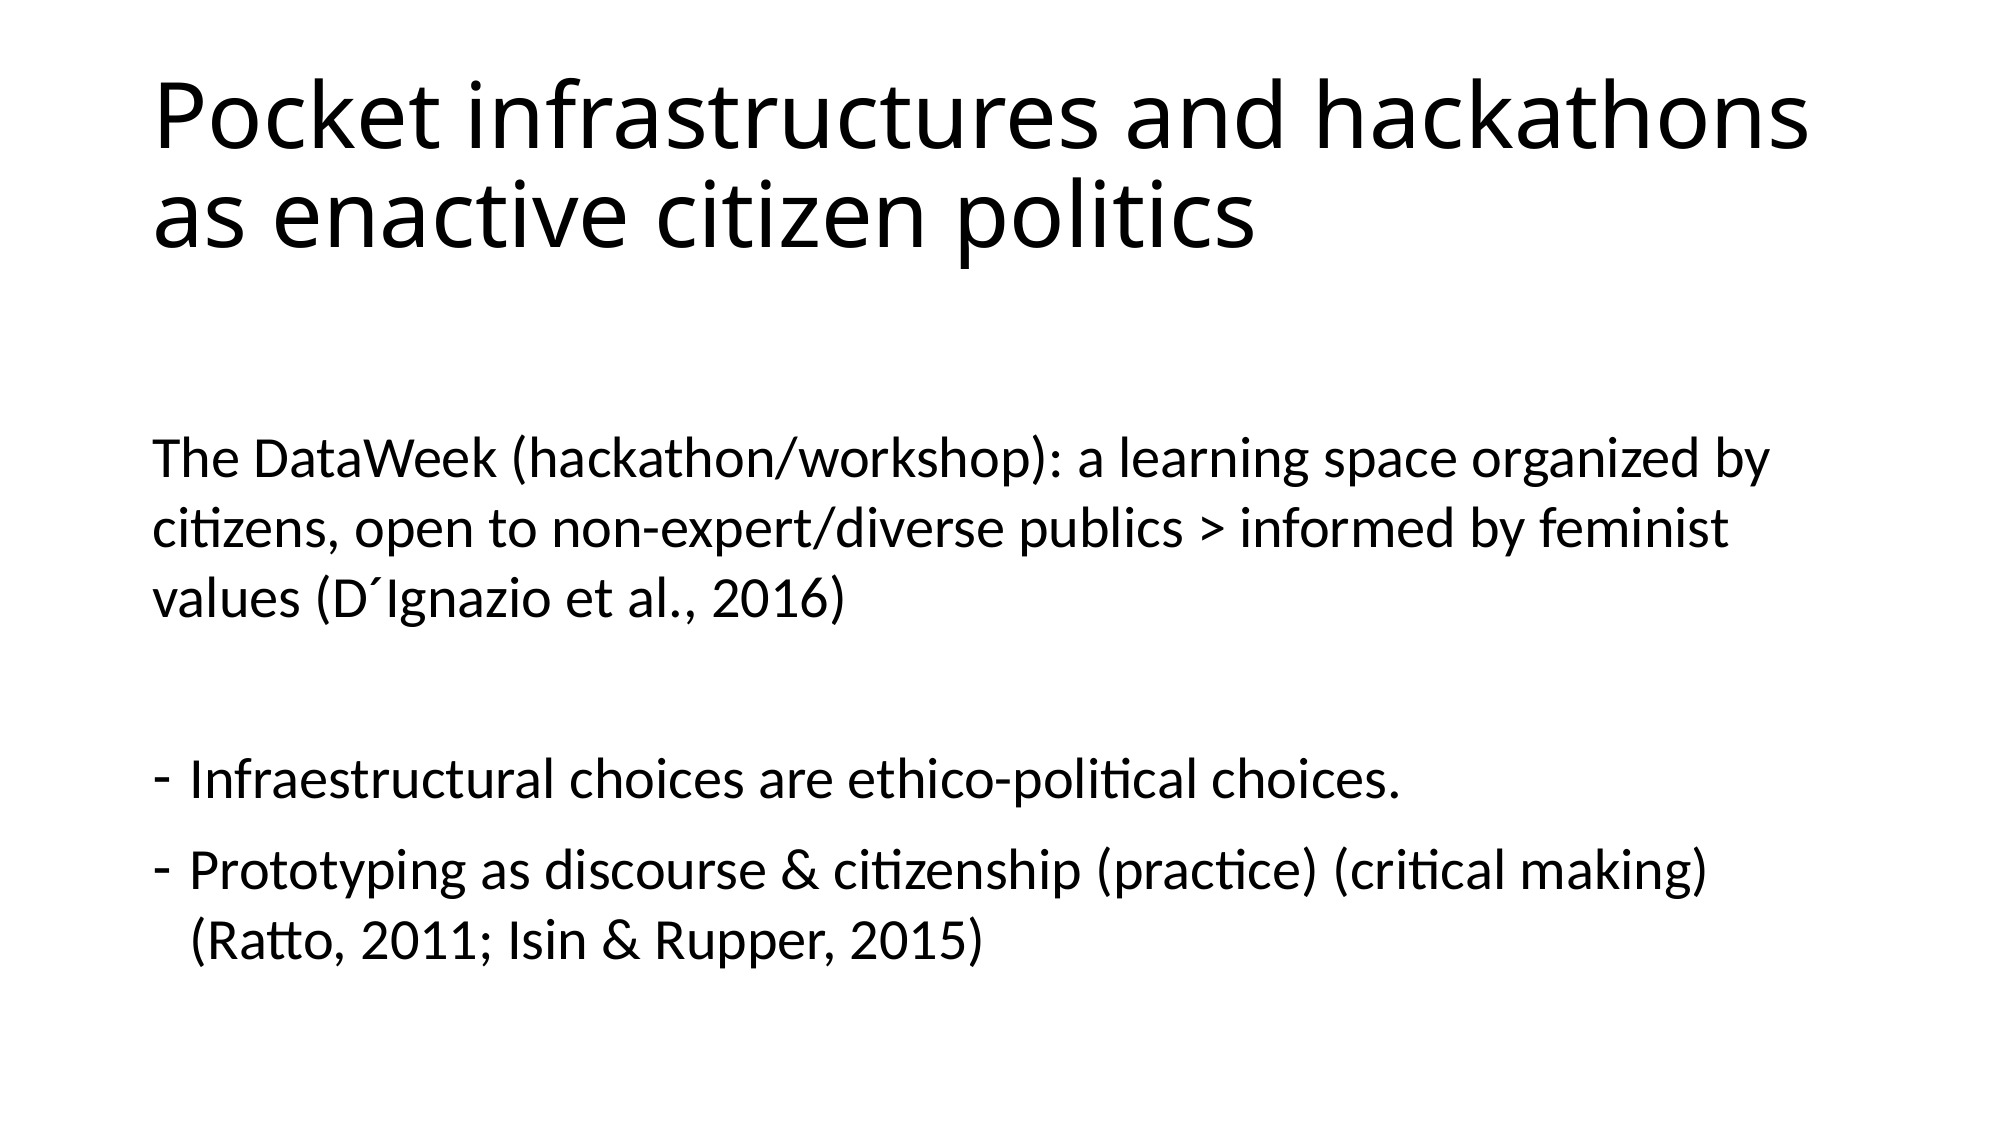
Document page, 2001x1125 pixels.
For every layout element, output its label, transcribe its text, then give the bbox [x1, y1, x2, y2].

list The DataWeek (hackathon/workshop): a learning space organized by citizens, open to non-expert/diverse publics > informed by feminist values (D´Ignazio et al., 2016) Infraestructural choices are ethico-political choices. Prototyping as discourse & citizenship (practice) (critical making) (Ratto, 2011; Isin & Rupper, 2015) [137, 411, 1863, 1125]
title Pocket infrastructures and hackathons as enactive citizen politics [137, 59, 1863, 278]
